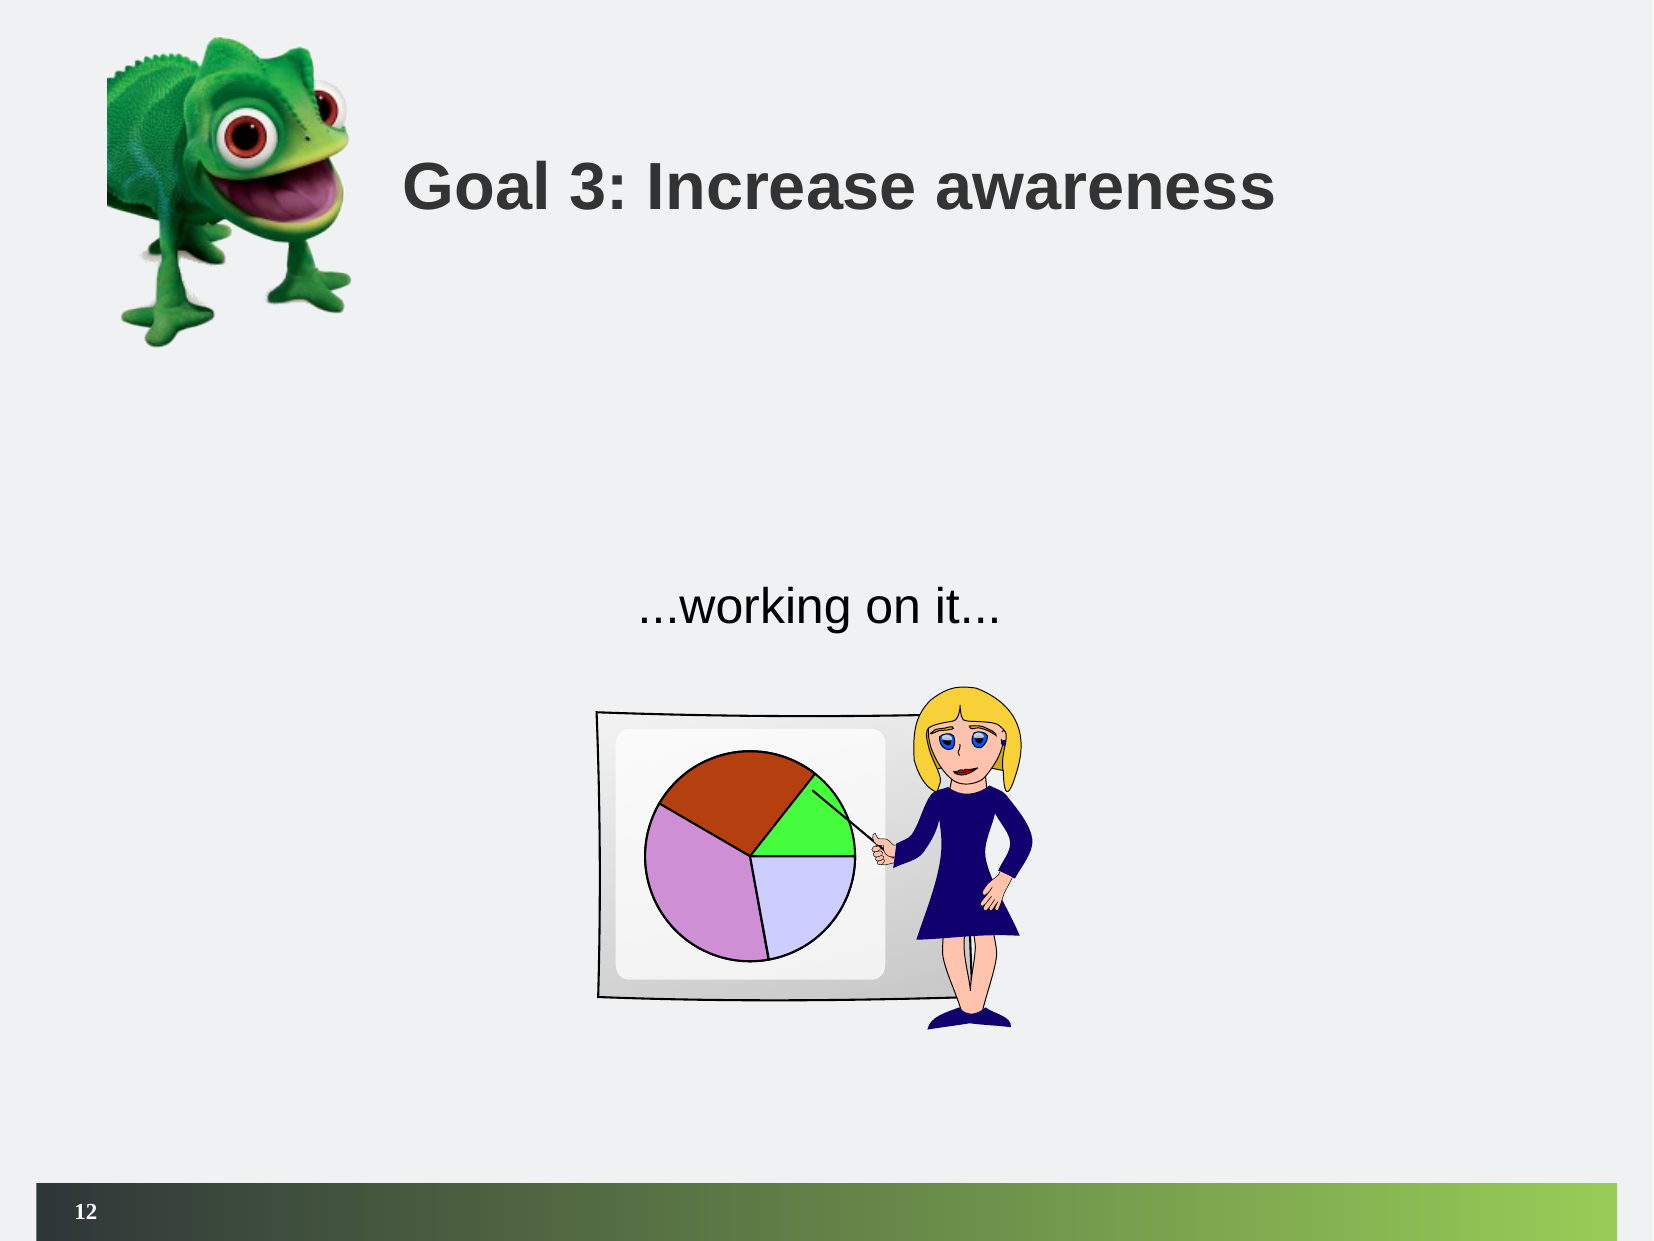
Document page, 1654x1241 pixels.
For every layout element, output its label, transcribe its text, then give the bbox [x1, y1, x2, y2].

picture [0, 0, 1654, 1241]
title Goal 3: Increase awareness [402, 112, 1518, 261]
list ...working on it... [566, 578, 1146, 649]
